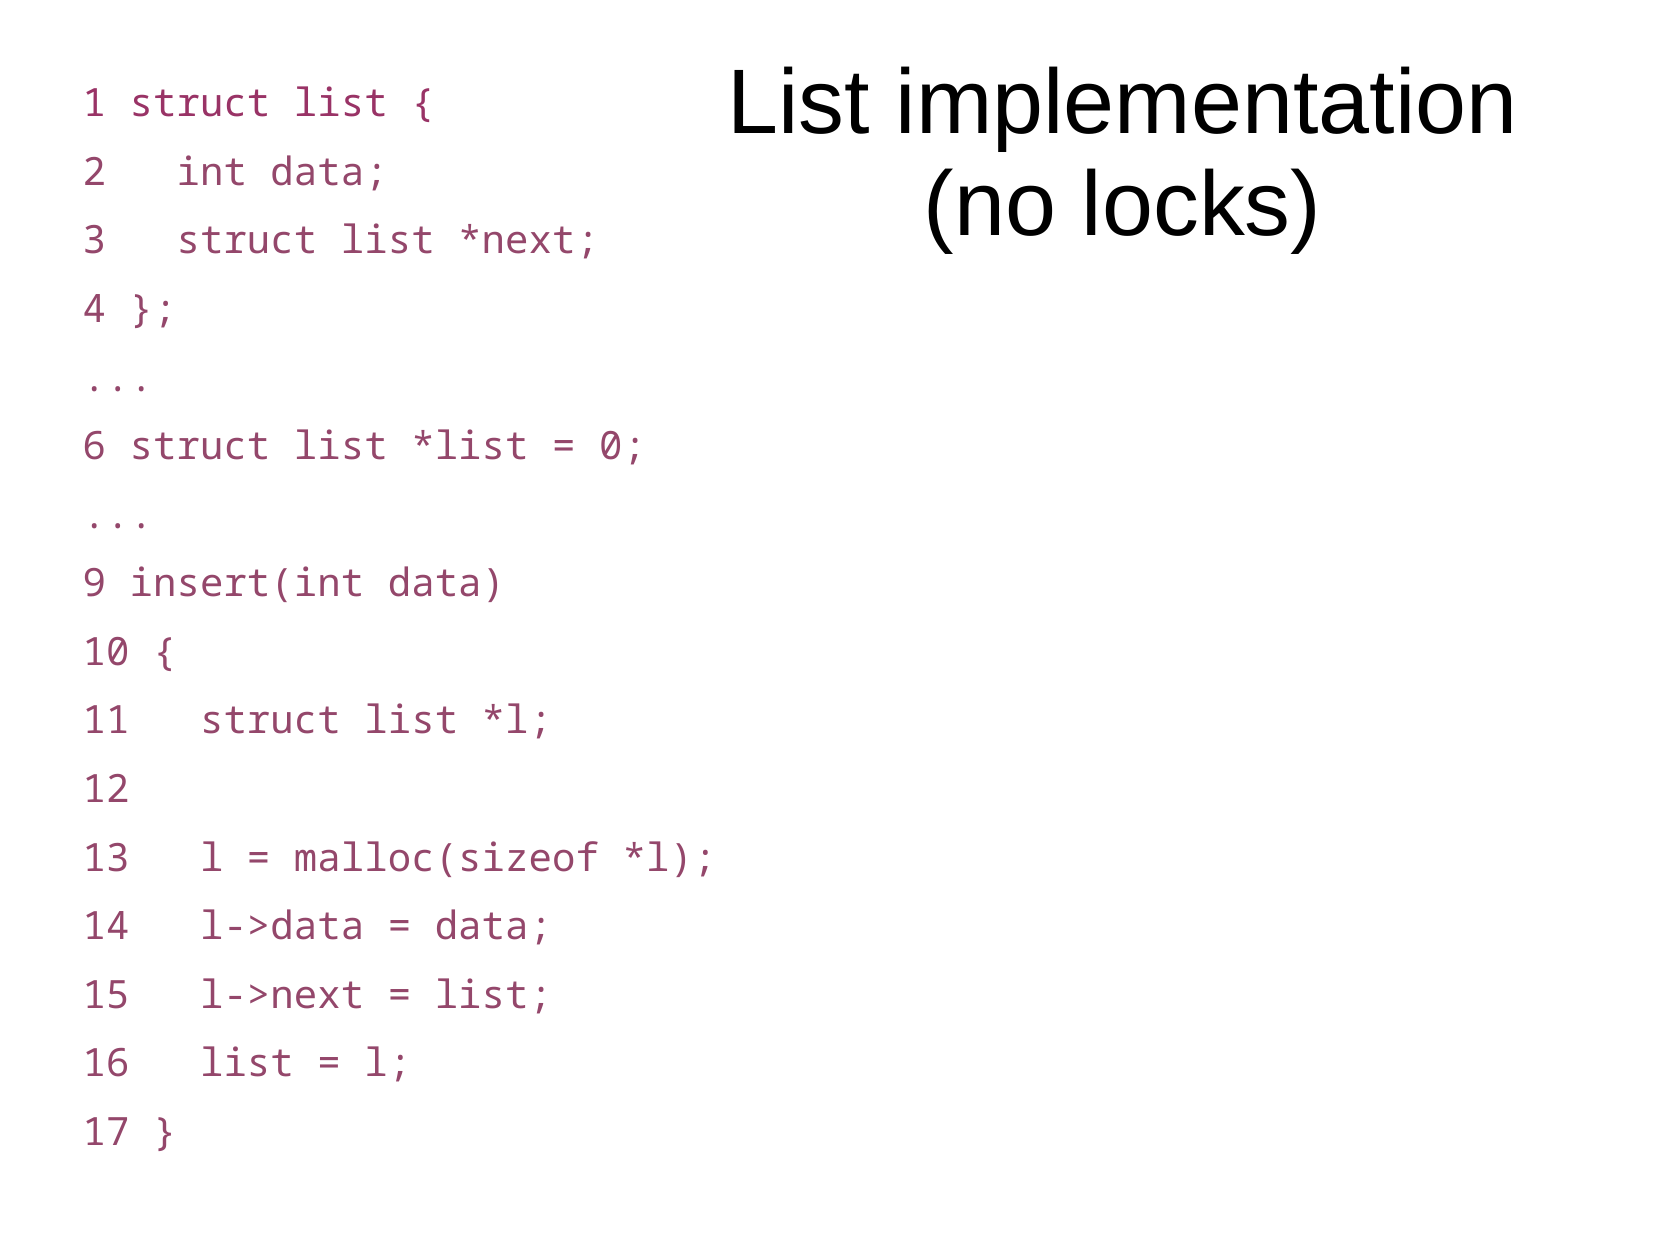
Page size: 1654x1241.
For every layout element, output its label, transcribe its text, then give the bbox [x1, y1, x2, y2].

title List implementation (no locks) [675, 49, 1571, 257]
list 1 struct list { 2 int data; 3 struct list *next; 4 }; ... 6 struct list *list = 0; ... 9 insert(int data) 10 { 11 struct list *l; 12 13 l = malloc(sizeof *l); 14 l->data = data; 15 l->next = list; 16 list = l; 17 } [82, 75, 1571, 1163]
